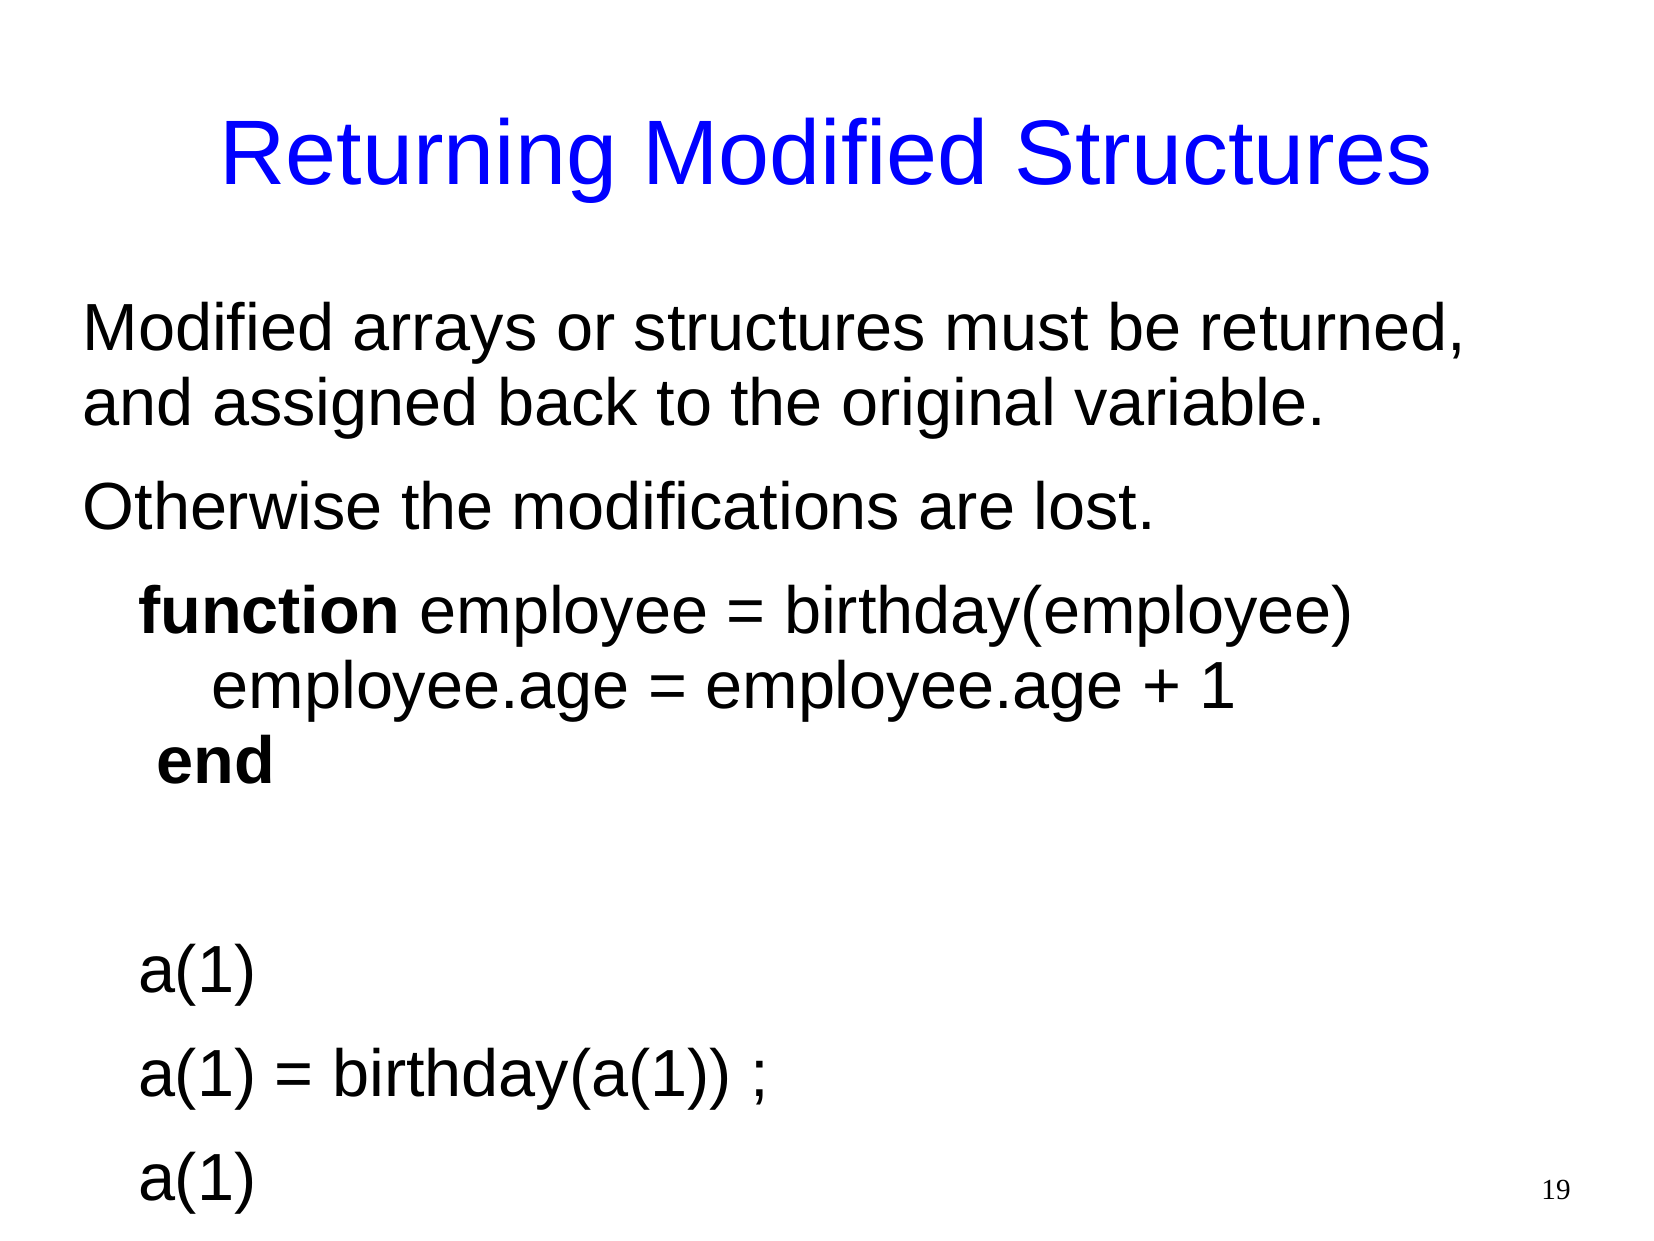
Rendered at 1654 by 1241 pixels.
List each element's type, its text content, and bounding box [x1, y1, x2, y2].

list Modified arrays or structures must be returned, and assigned back to the original variable. Otherwise the modifications are lost. function employee = birthday(employee) employee.age = employee.age + 1 end a(1) a(1) = birthday(a(1)) ; a(1) [82, 290, 1571, 1216]
title Returning Modified Structures [82, 56, 1571, 250]
